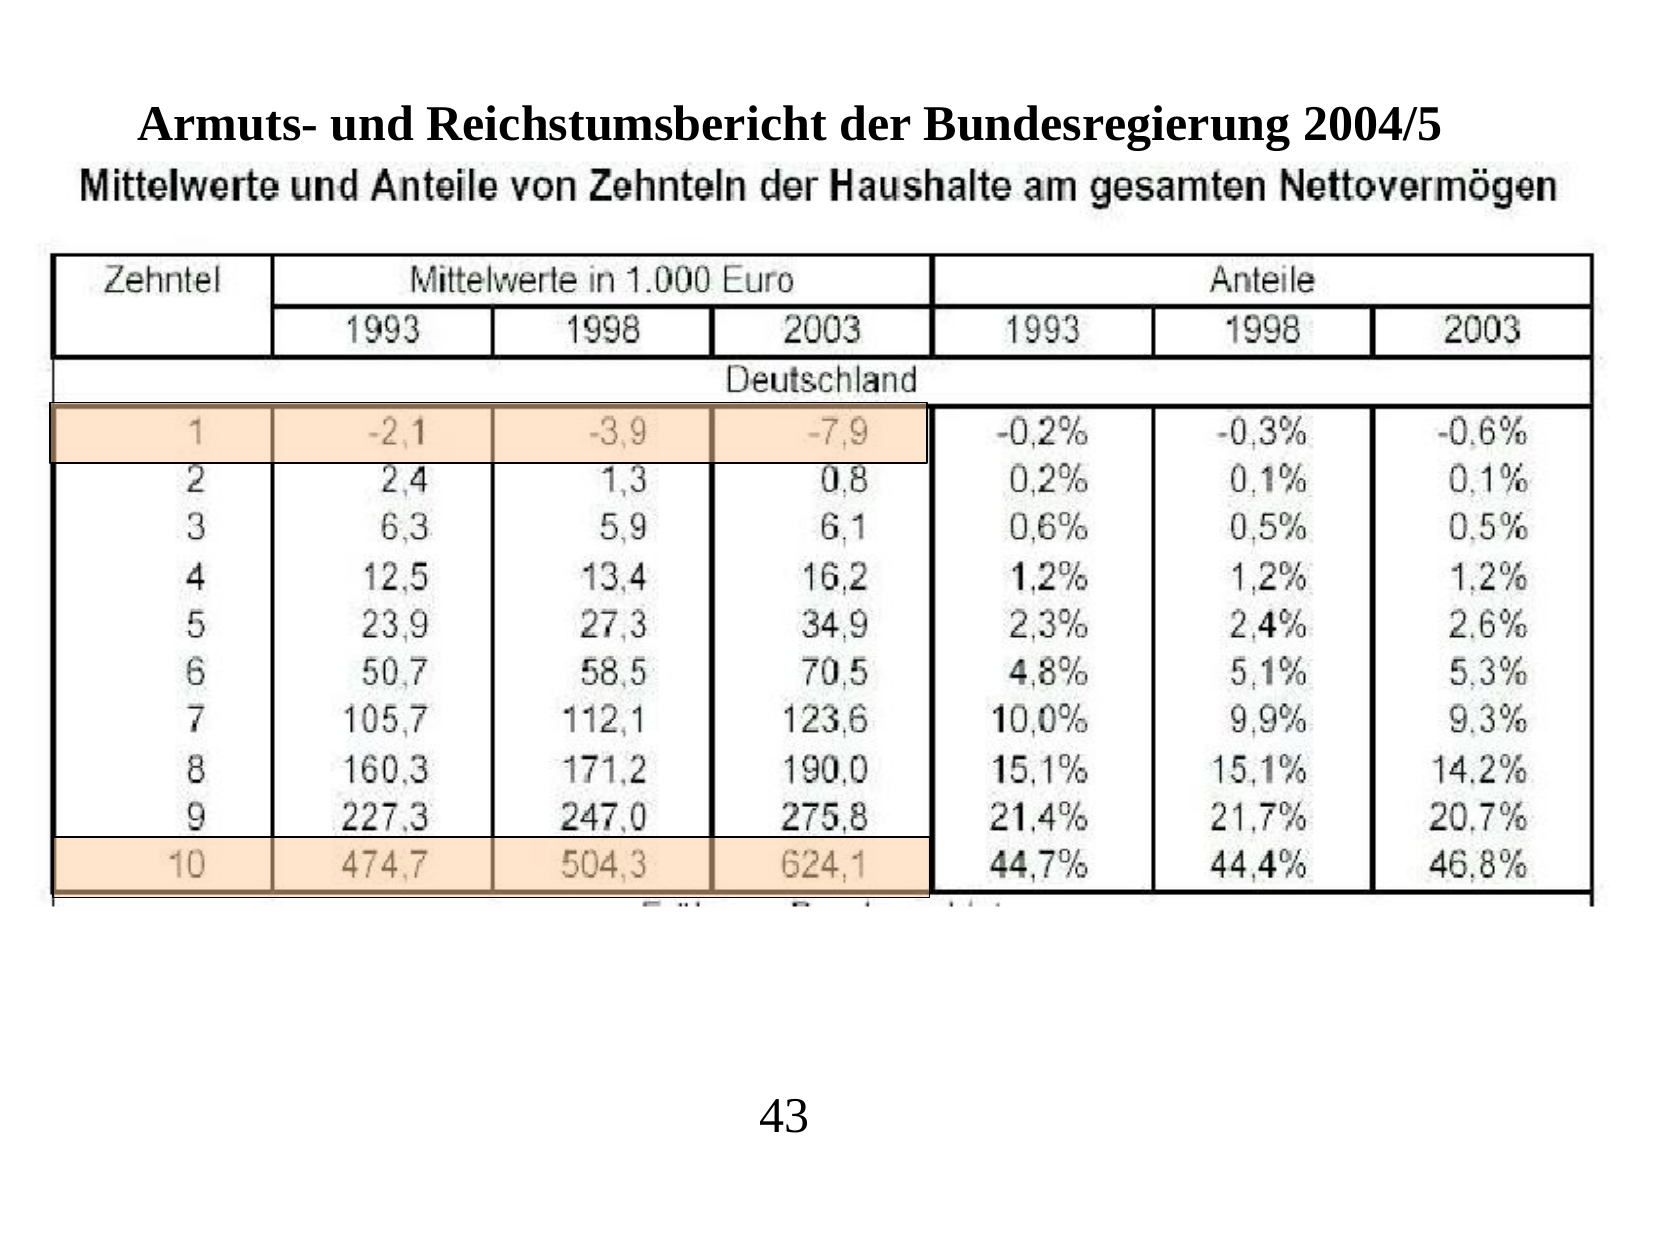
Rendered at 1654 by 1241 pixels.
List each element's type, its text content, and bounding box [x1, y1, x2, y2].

text_box Armuts- und Reichstumsbericht der Bundesregierung 2004/5 [137, 92, 1443, 159]
text_box [52, 836, 930, 898]
picture [4, 108, 1645, 1115]
text_box [50, 402, 927, 463]
text_box <Nummer> [759, 1084, 994, 1146]
